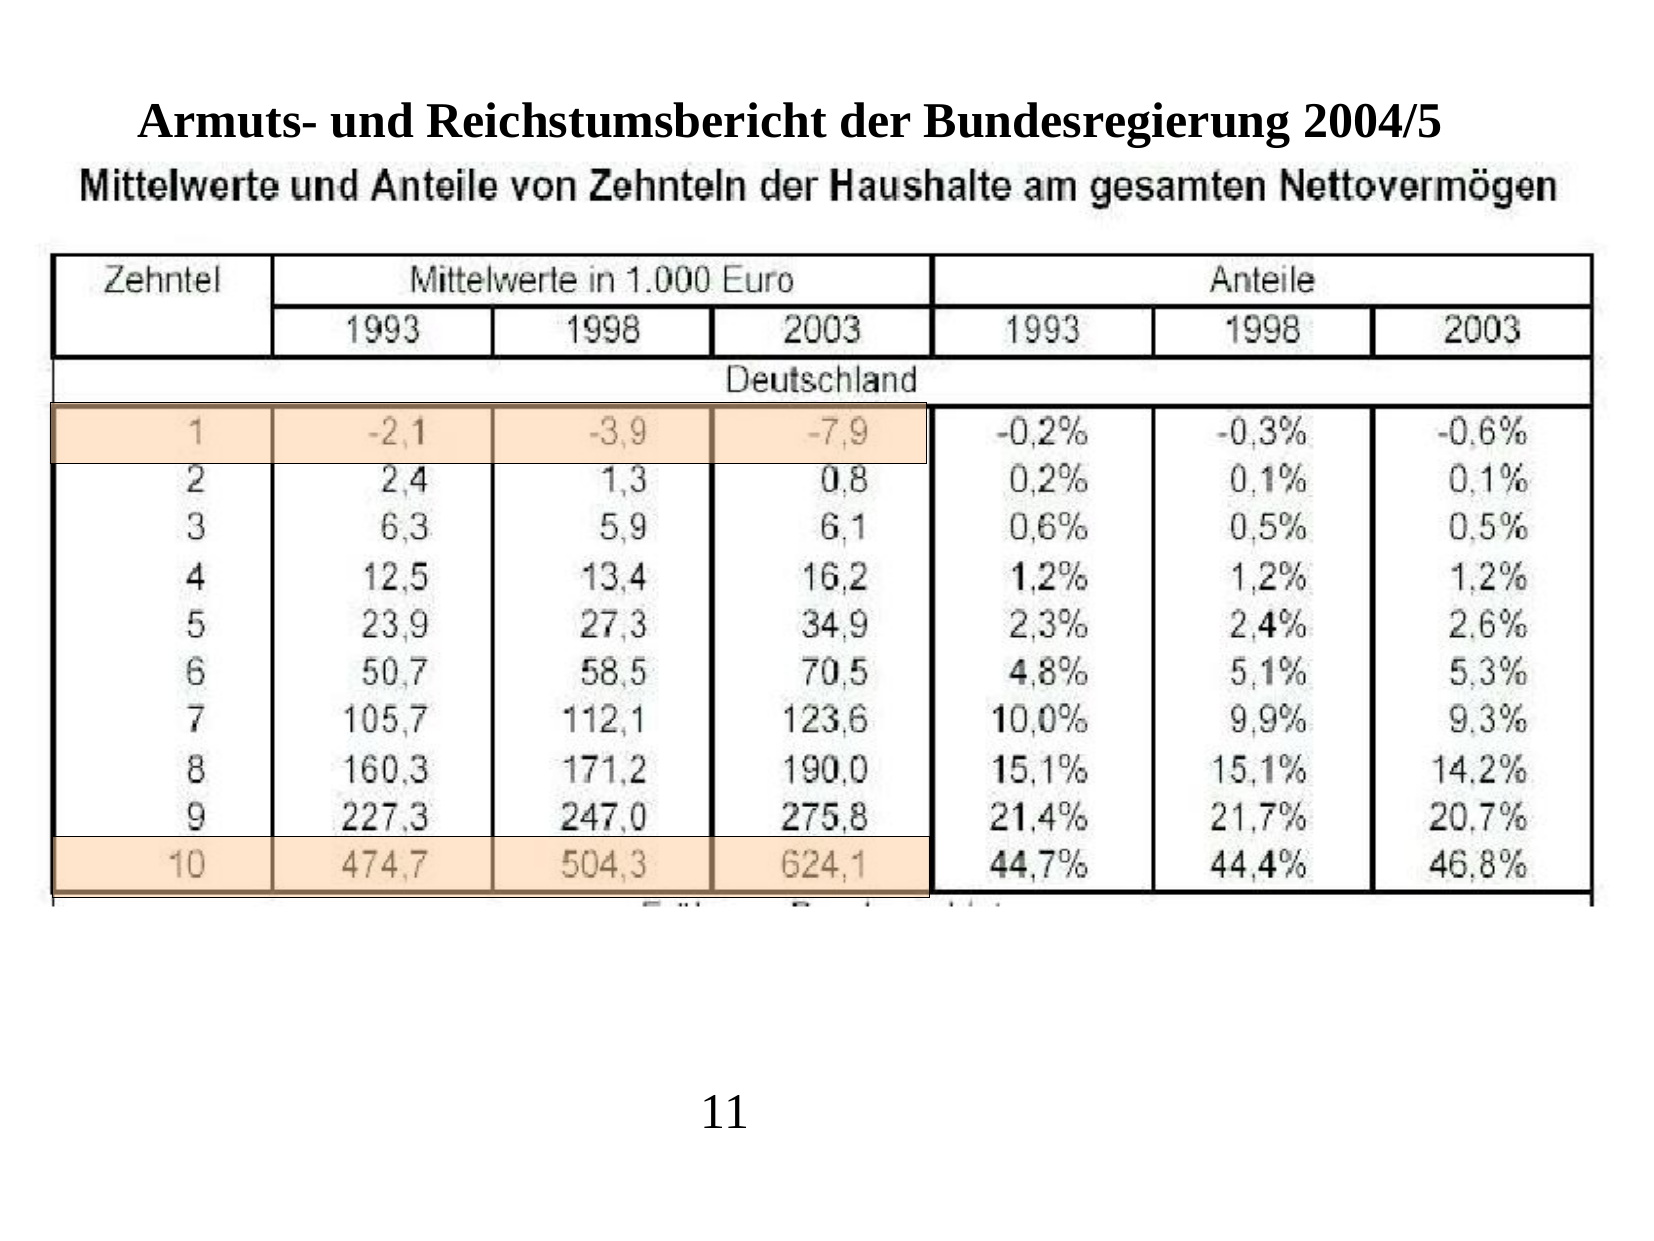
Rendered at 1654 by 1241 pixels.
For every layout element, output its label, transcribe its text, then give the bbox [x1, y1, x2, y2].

text_box Armuts- und Reichstumsbericht der Bundesregierung 2004/5 [137, 92, 1443, 159]
text_box <Foliennummer> [700, 1084, 1053, 1146]
text_box [50, 402, 933, 483]
text_box [52, 836, 930, 898]
picture [4, 108, 1645, 1115]
